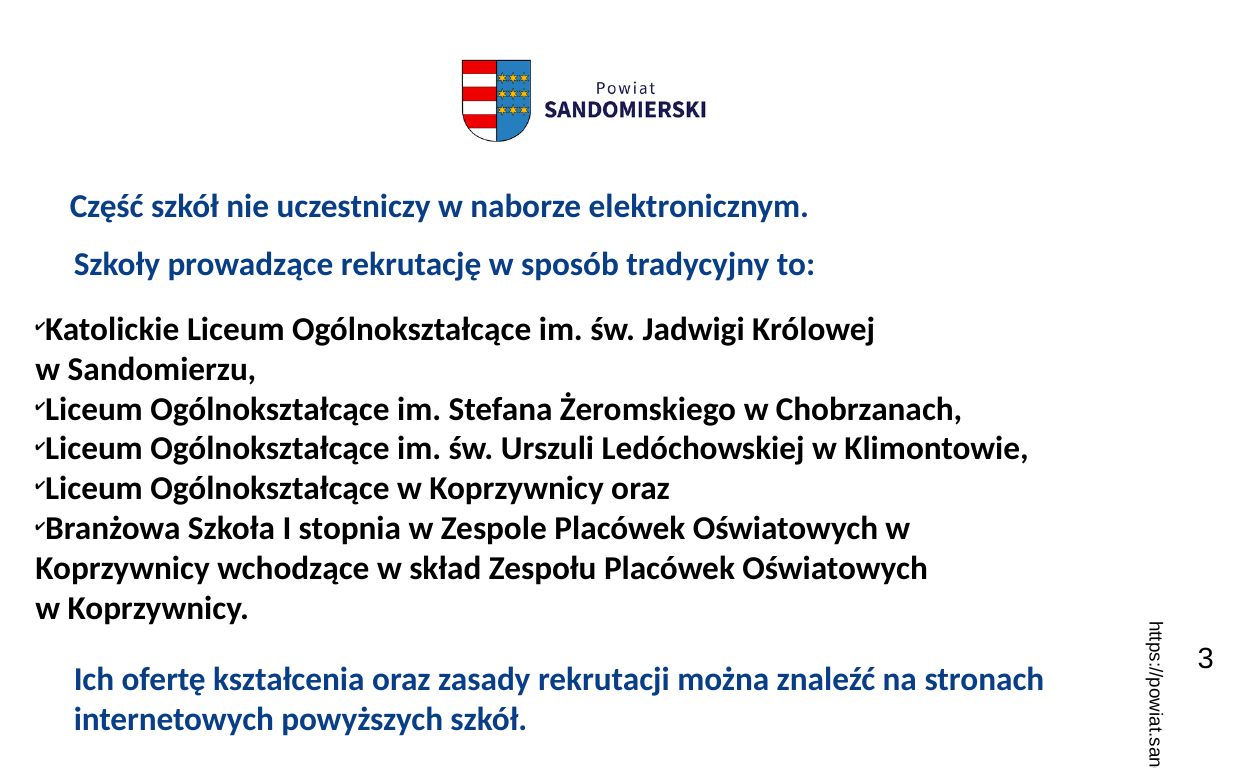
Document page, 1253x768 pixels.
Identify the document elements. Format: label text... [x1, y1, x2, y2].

text_box https://powiat.sandomierz.pl/ [1111, 606, 1176, 768]
text_box [1176, 632, 1244, 677]
picture [460, 59, 707, 143]
title Część szkół nie uczestniczy w naborze elektronicznym. [54, 177, 1099, 249]
title Ich ofertę kształcenia oraz zasady rekrutacji można znaleźć na stronach internetowych powyższych szkół. [59, 649, 1086, 756]
list [35, 308, 1080, 650]
text_box Katolickie Liceum Ogólnokształcące im. św. Jadwigi Królowej w Sandomierzu, Liceum Ogólnokształcące im. Stefana Żeromskiego w Chobrzanach, Liceum Ogólnokształcące im. św. Urszuli Ledóchowskiej w Klimontowie, Liceum Ogólnokształcące w Koprzywnicy oraz Branżowa Szkoła I stopnia w Zespole Placówek Oświatowych w Koprzywnicy wchodzące w skład Zespołu Placówek Oświatowych w Koprzywnicy. [35, 295, 1067, 638]
list [35, 224, 1080, 295]
title Szkoły prowadzące rekrutację w sposób tradycyjny to: [59, 235, 1087, 308]
